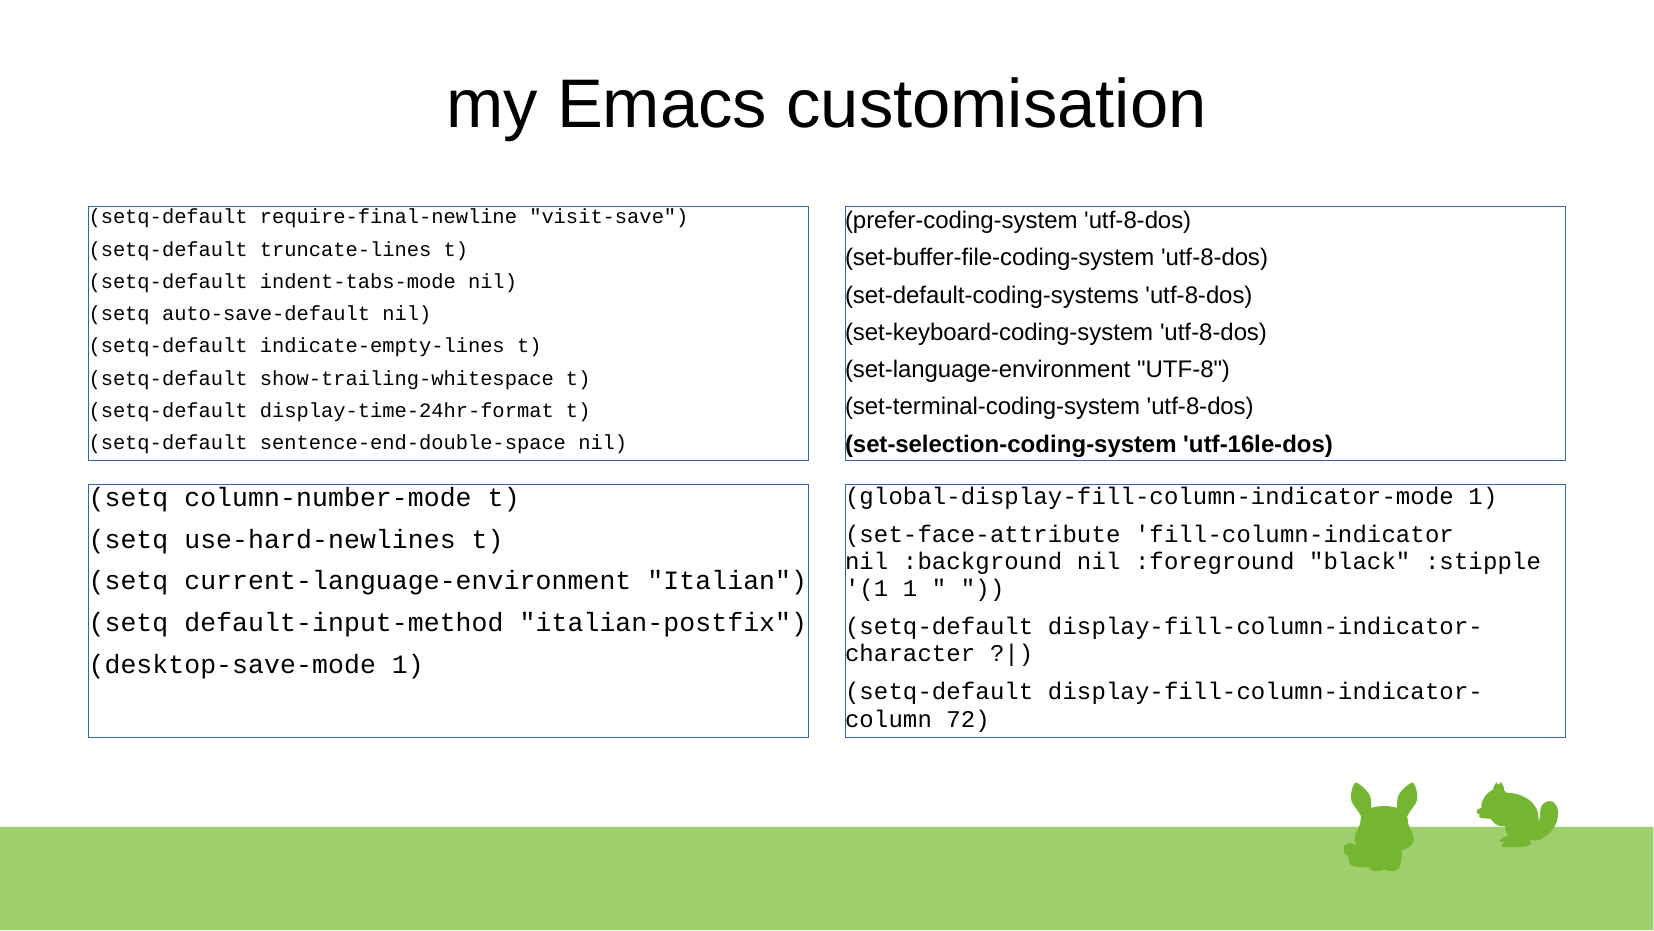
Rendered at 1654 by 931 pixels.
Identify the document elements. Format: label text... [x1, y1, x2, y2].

list (global-display-fill-column-indicator-mode 1) (set-face-attribute 'fill-column-indicator nil :background nil :foreground "black" :stipple '(1 1 " ")) (setq-default display-fill-column-indicator-character ?|) (setq-default display-fill-column-indicator-column 72) [845, 484, 1566, 738]
list (prefer-coding-system 'utf-8-dos) (set-buffer-file-coding-system 'utf-8-dos) (set-default-coding-systems 'utf-8-dos) (set-keyboard-coding-system 'utf-8-dos) (set-language-environment "UTF-8") (set-terminal-coding-system 'utf-8-dos) (set-selection-coding-system 'utf-16le-dos) [845, 206, 1566, 461]
list (setq-default require-final-newline "visit-save") (setq-default truncate-lines t) (setq-default indent-tabs-mode nil) (setq auto-save-default nil) (setq-default indicate-empty-lines t) (setq-default show-trailing-whitespace t) (setq-default display-time-24hr-format t) (setq-default sentence-end-double-space nil) [88, 206, 809, 461]
title my Emacs customisation [88, 29, 1565, 178]
list (setq column-number-mode t) (setq use-hard-newlines t) (setq current-language-environment "Italian") (setq default-input-method "italian-postfix") (desktop-save-mode 1) [88, 484, 809, 738]
